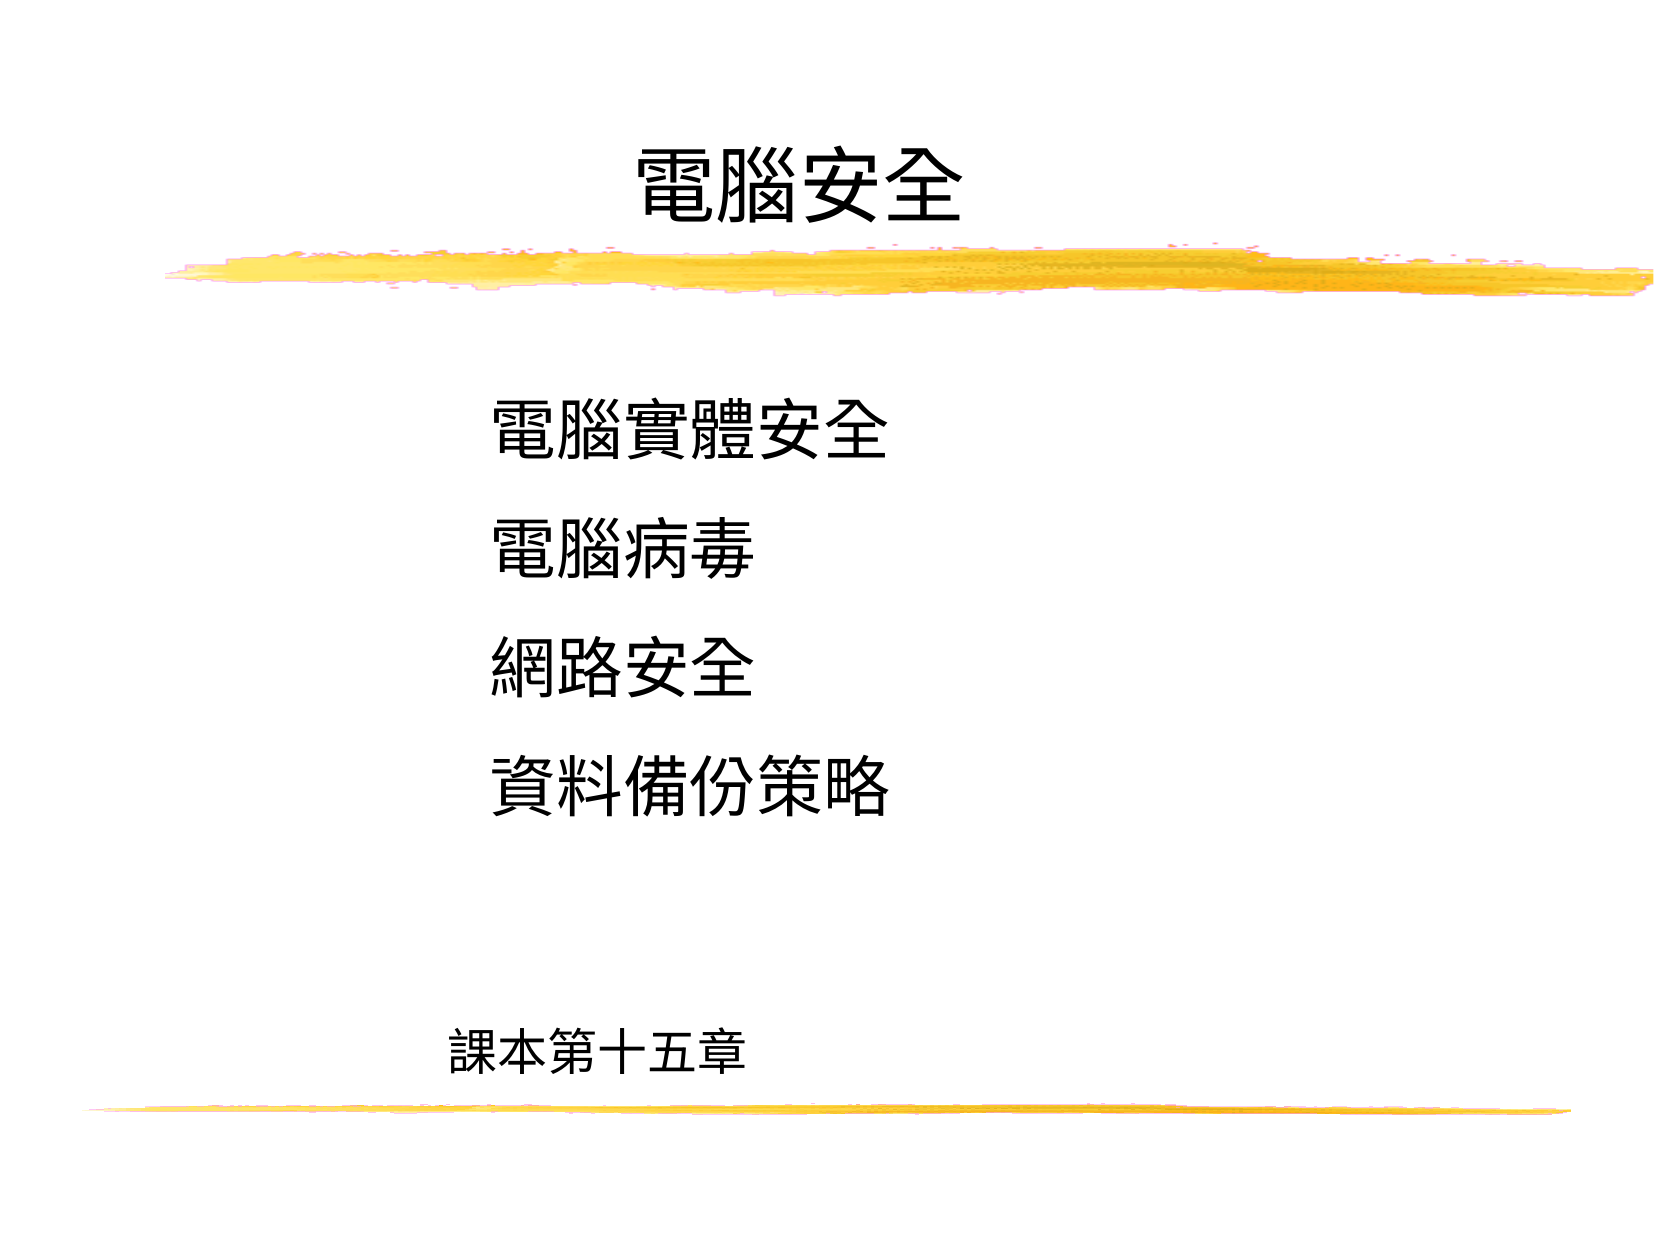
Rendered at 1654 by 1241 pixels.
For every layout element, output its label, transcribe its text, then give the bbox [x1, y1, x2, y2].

list 電腦實體安全 電腦病毒 網路安全 資料備份策略 [474, 361, 1550, 811]
text_box 課本第十五章 [447, 1006, 748, 1067]
picture [165, 237, 1654, 308]
picture [82, 1102, 1571, 1117]
title 電腦安全 [96, 41, 1502, 249]
